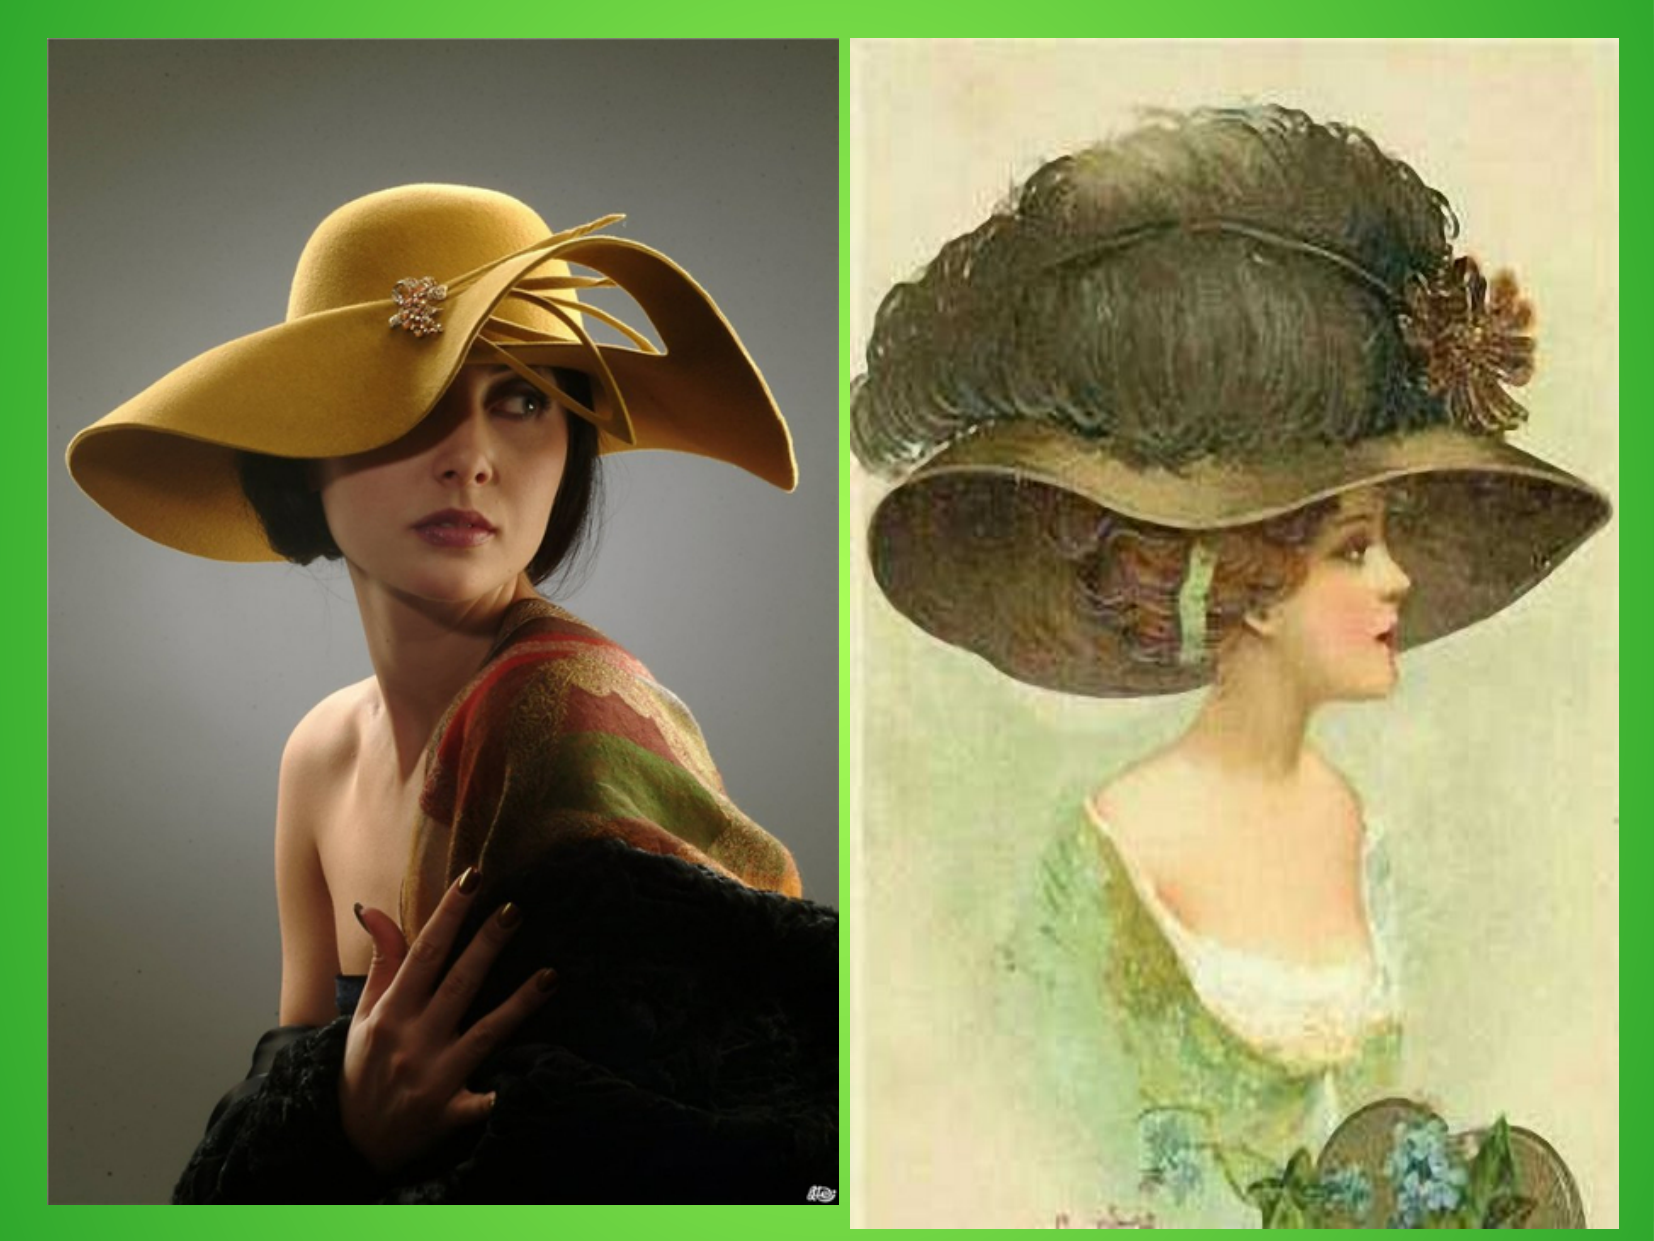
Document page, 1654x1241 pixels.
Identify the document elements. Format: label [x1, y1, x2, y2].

picture [850, 38, 1619, 1229]
picture [47, 38, 839, 1205]
